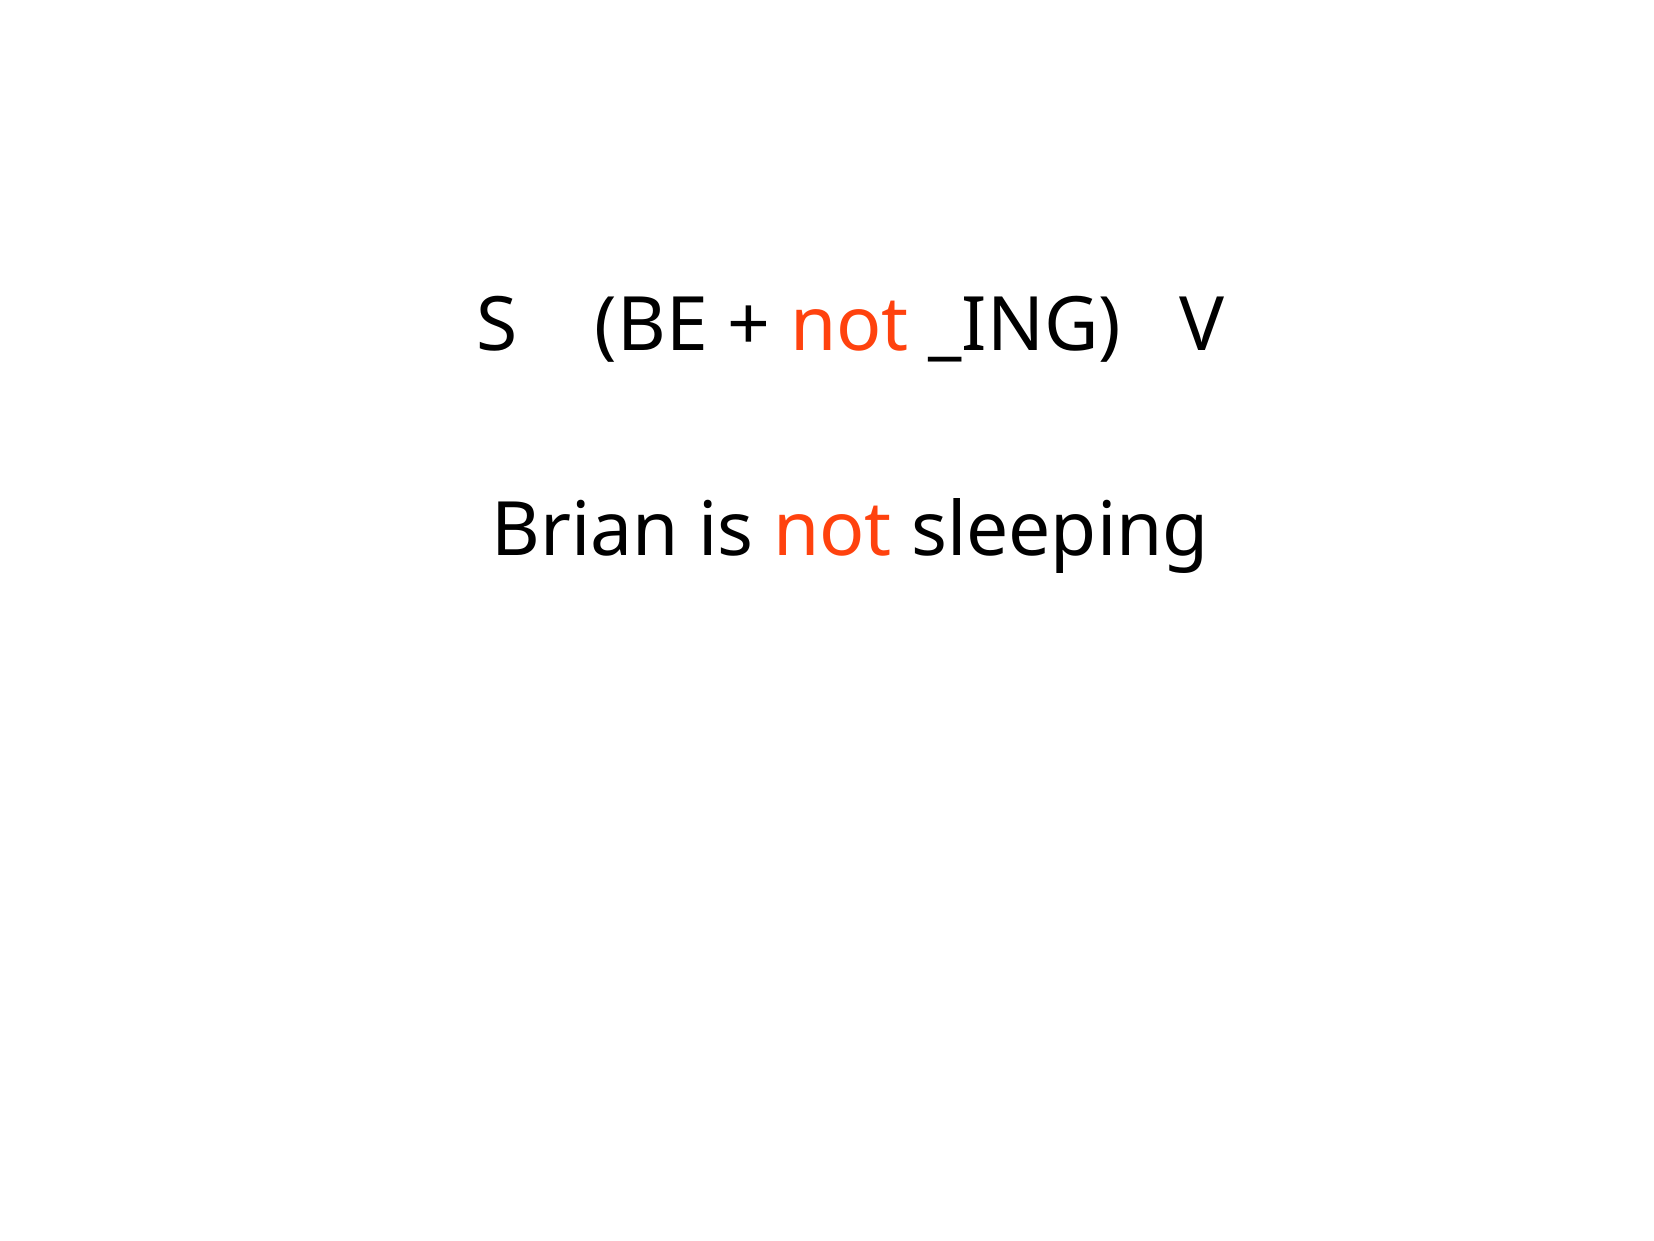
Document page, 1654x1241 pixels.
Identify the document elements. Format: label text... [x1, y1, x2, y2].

text_box S (BE + not _ING) V Brian is not sleeping [59, 35, 1642, 1241]
